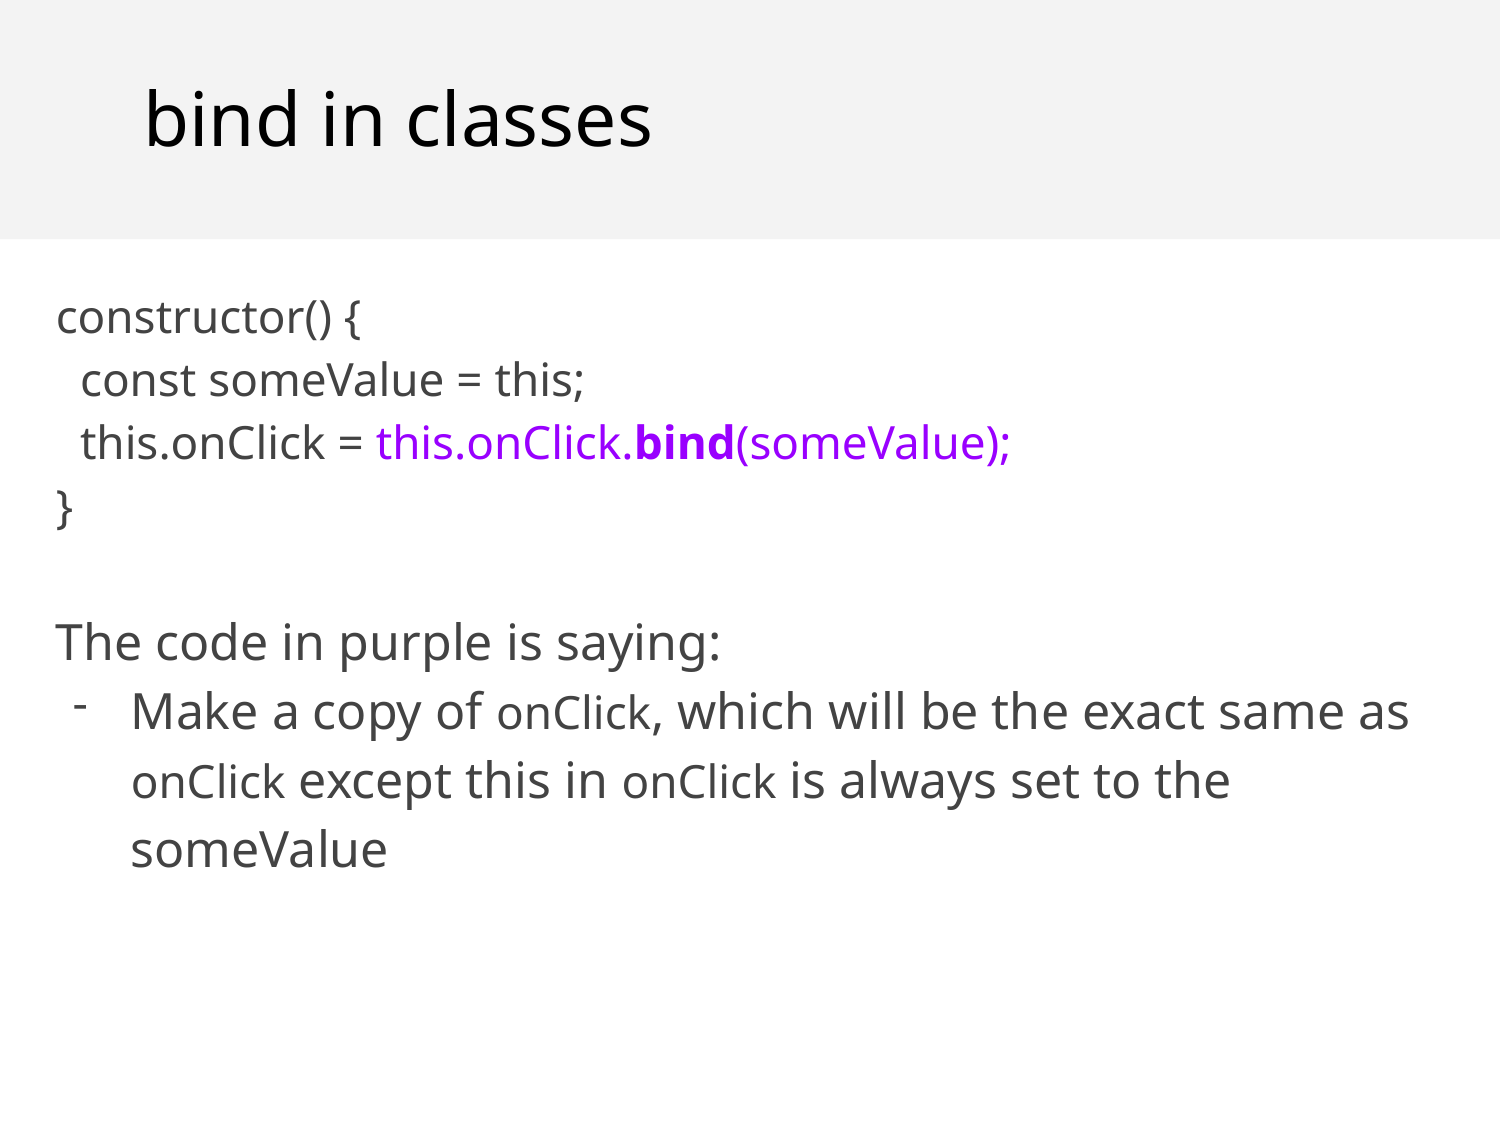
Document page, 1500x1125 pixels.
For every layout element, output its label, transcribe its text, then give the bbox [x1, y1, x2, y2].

title bind in classes [128, 56, 1372, 183]
list constructor() { const someValue = this; this.onClick = this.onClick.bind(someValue); } The code in purple is saying: Make a copy of onClick, which will be the exact same as onClick except this in onClick is always set to the someValue [40, 264, 1474, 1046]
